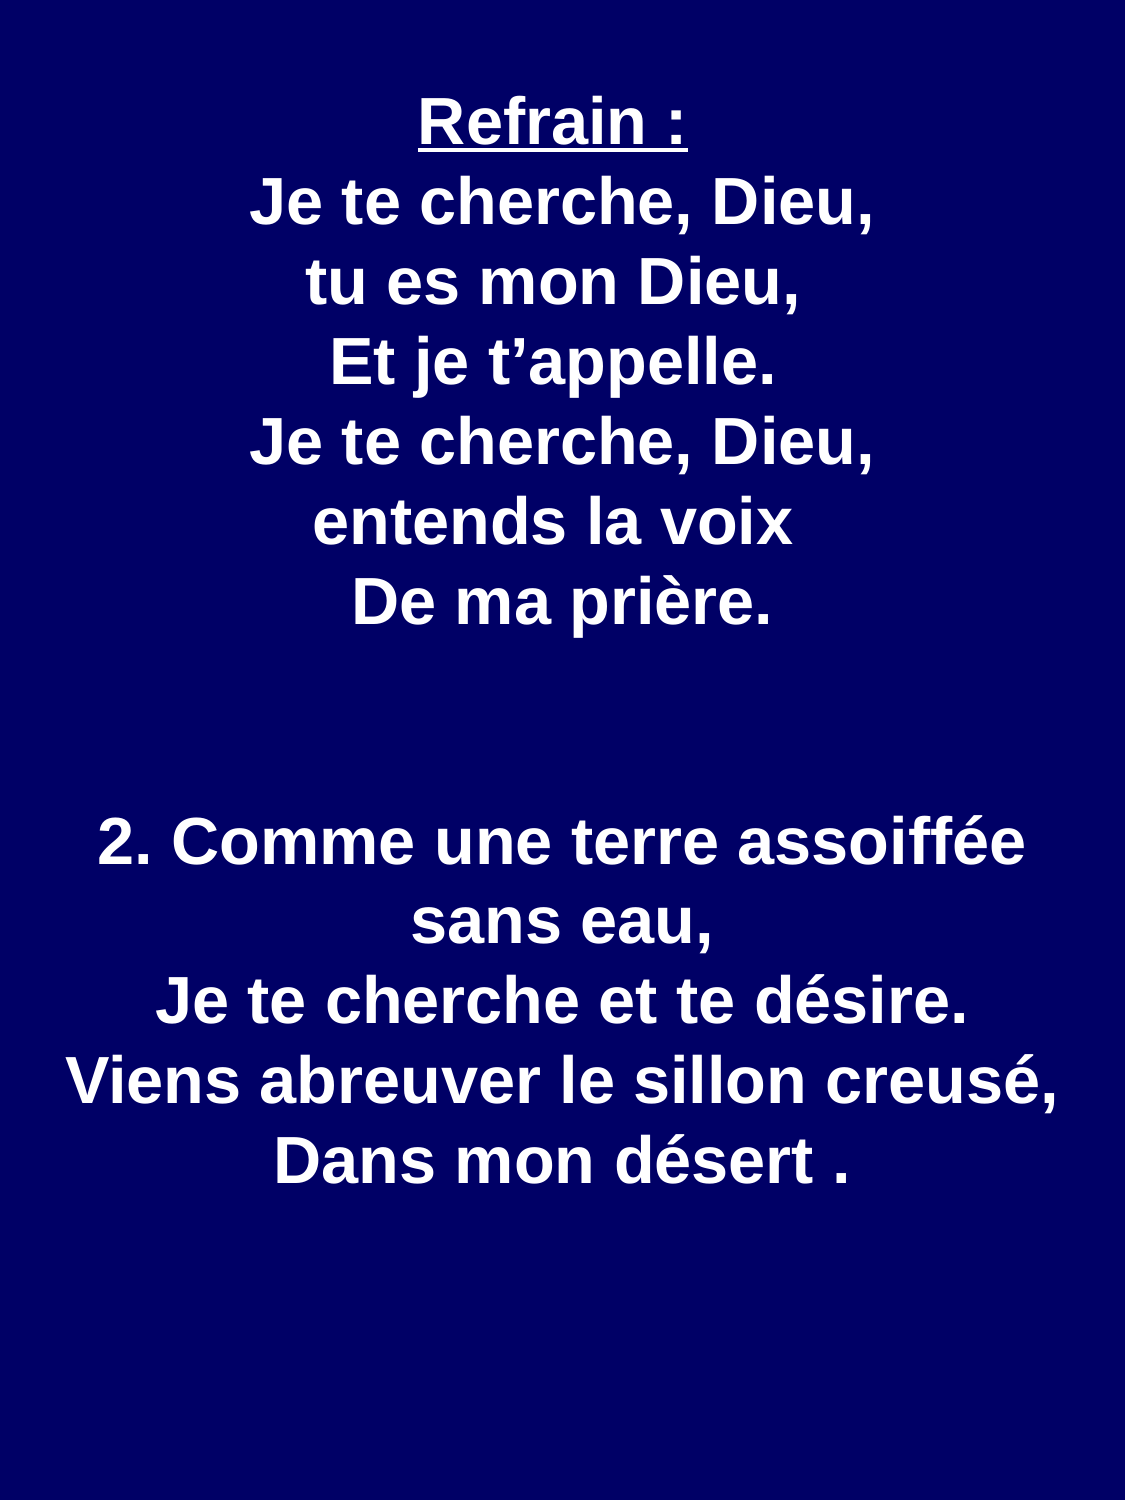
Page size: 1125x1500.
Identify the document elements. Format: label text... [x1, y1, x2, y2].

text_box Refrain : Je te cherche, Dieu, tu es mon Dieu, Et je t’appelle. Je te cherche, Dieu, entends la voix De ma prière. 2. Comme une terre assoiffée sans eau, Je te cherche et te désire. Viens abreuver le sillon creusé, Dans mon désert . [0, 25, 1125, 1240]
